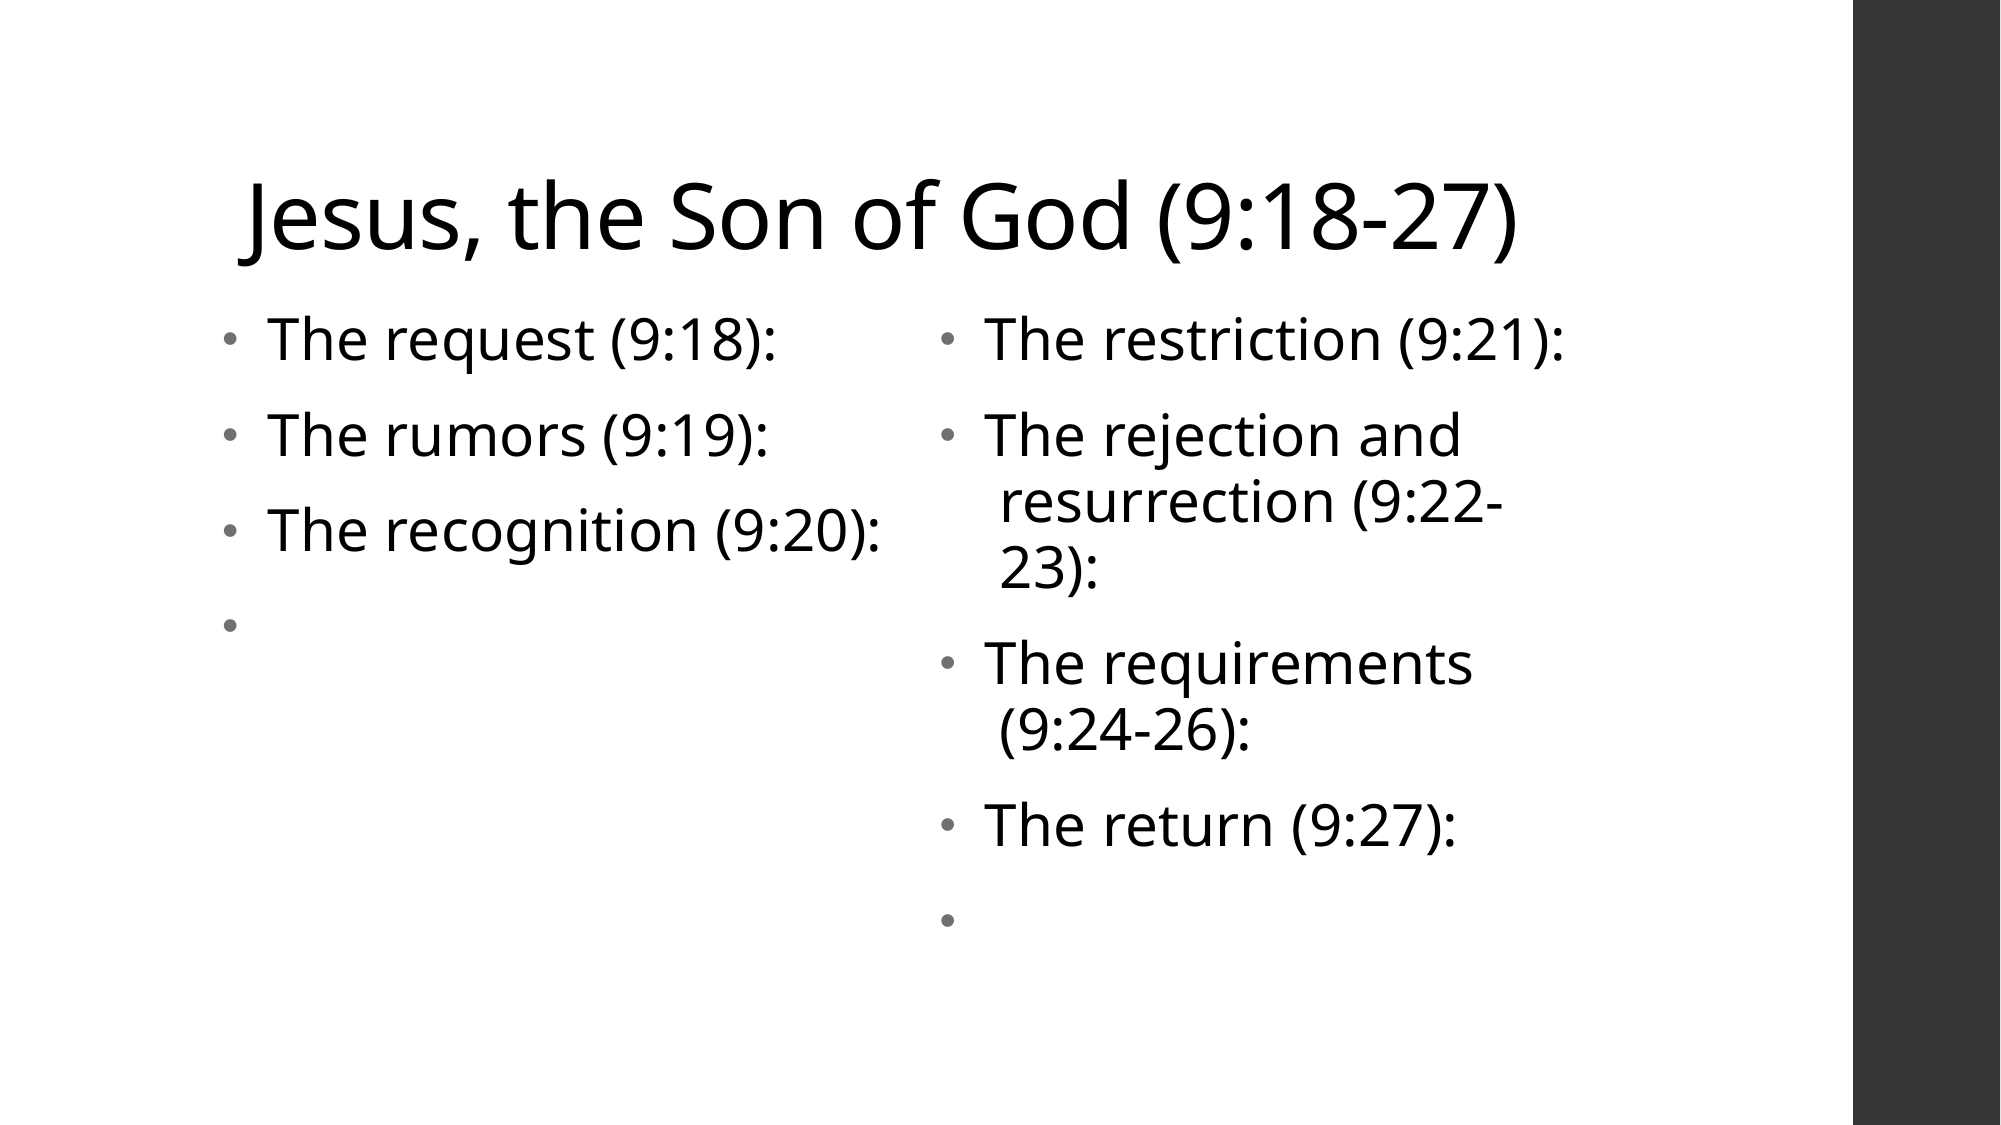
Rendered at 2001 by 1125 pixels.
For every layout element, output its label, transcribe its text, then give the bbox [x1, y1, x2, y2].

list The restriction (9:21): The rejection and resurrection (9:22-23): The requirements (9:24-26): The return (9:27): [924, 299, 1617, 1014]
title Jesus, the Son of God (9:18-27) [206, 60, 1797, 278]
list The request (9:18): The rumors (9:19): The recognition (9:20): [207, 299, 900, 1014]
